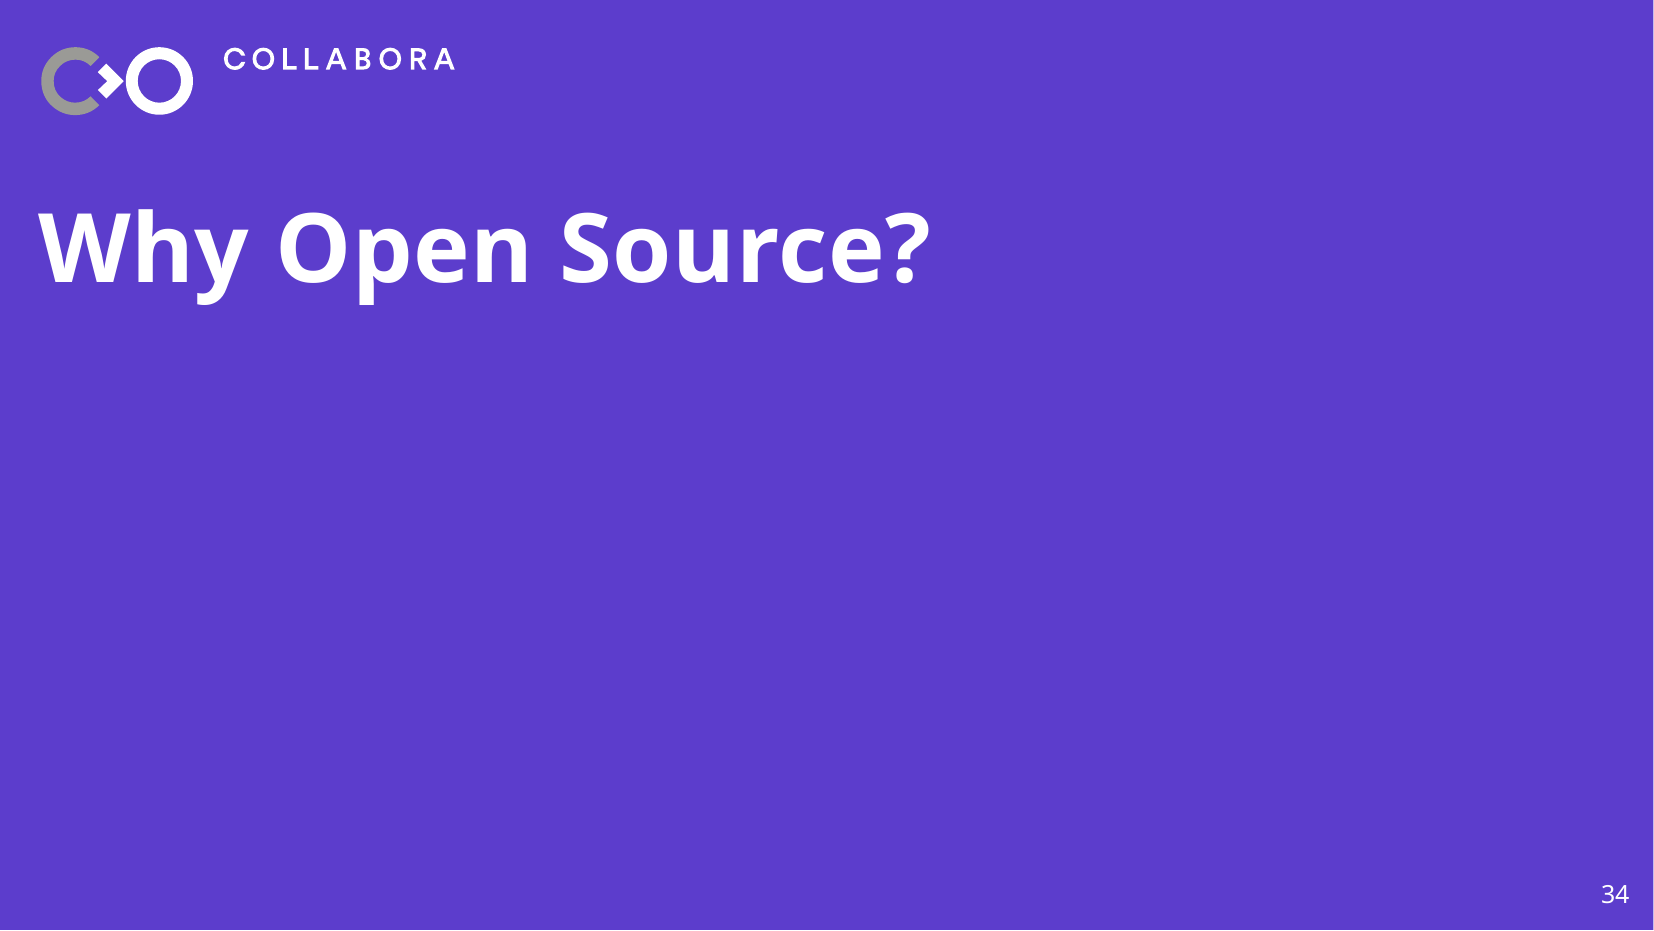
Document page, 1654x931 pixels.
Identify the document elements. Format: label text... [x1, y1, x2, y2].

title Why Open Source? [38, 186, 1615, 243]
